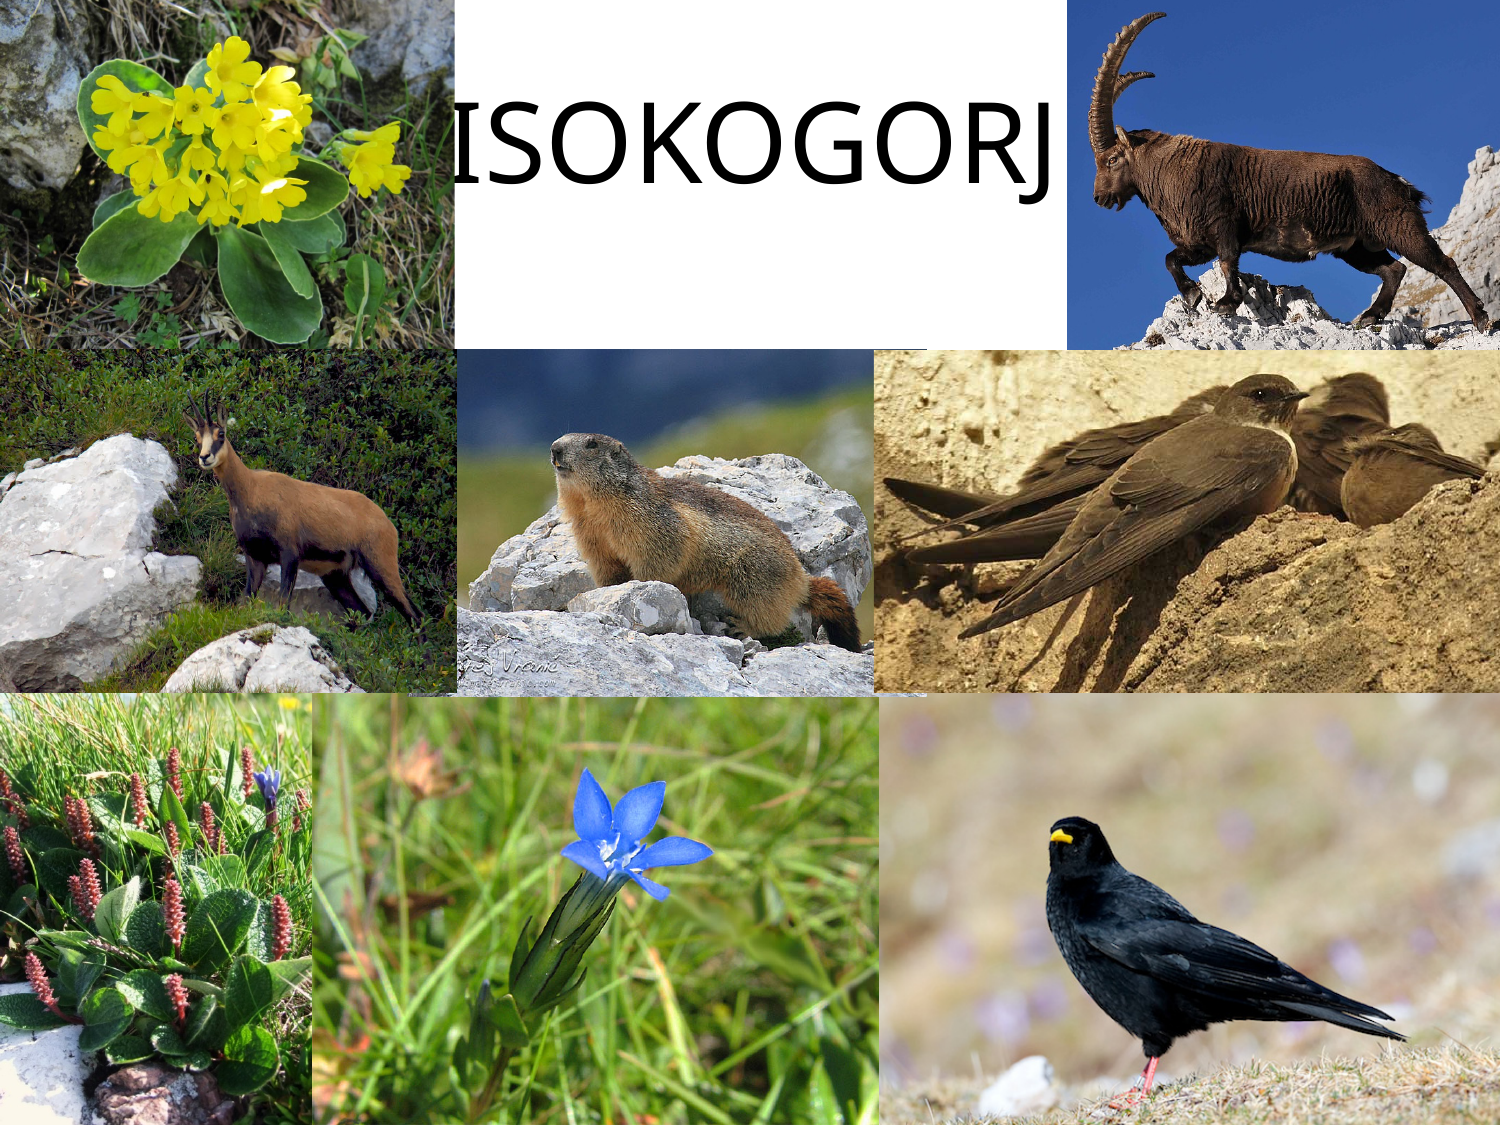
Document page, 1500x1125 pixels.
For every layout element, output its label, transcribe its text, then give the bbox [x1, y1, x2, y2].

title VISOKOGORJE [455, 45, 1067, 233]
picture [0, 0, 1500, 1125]
